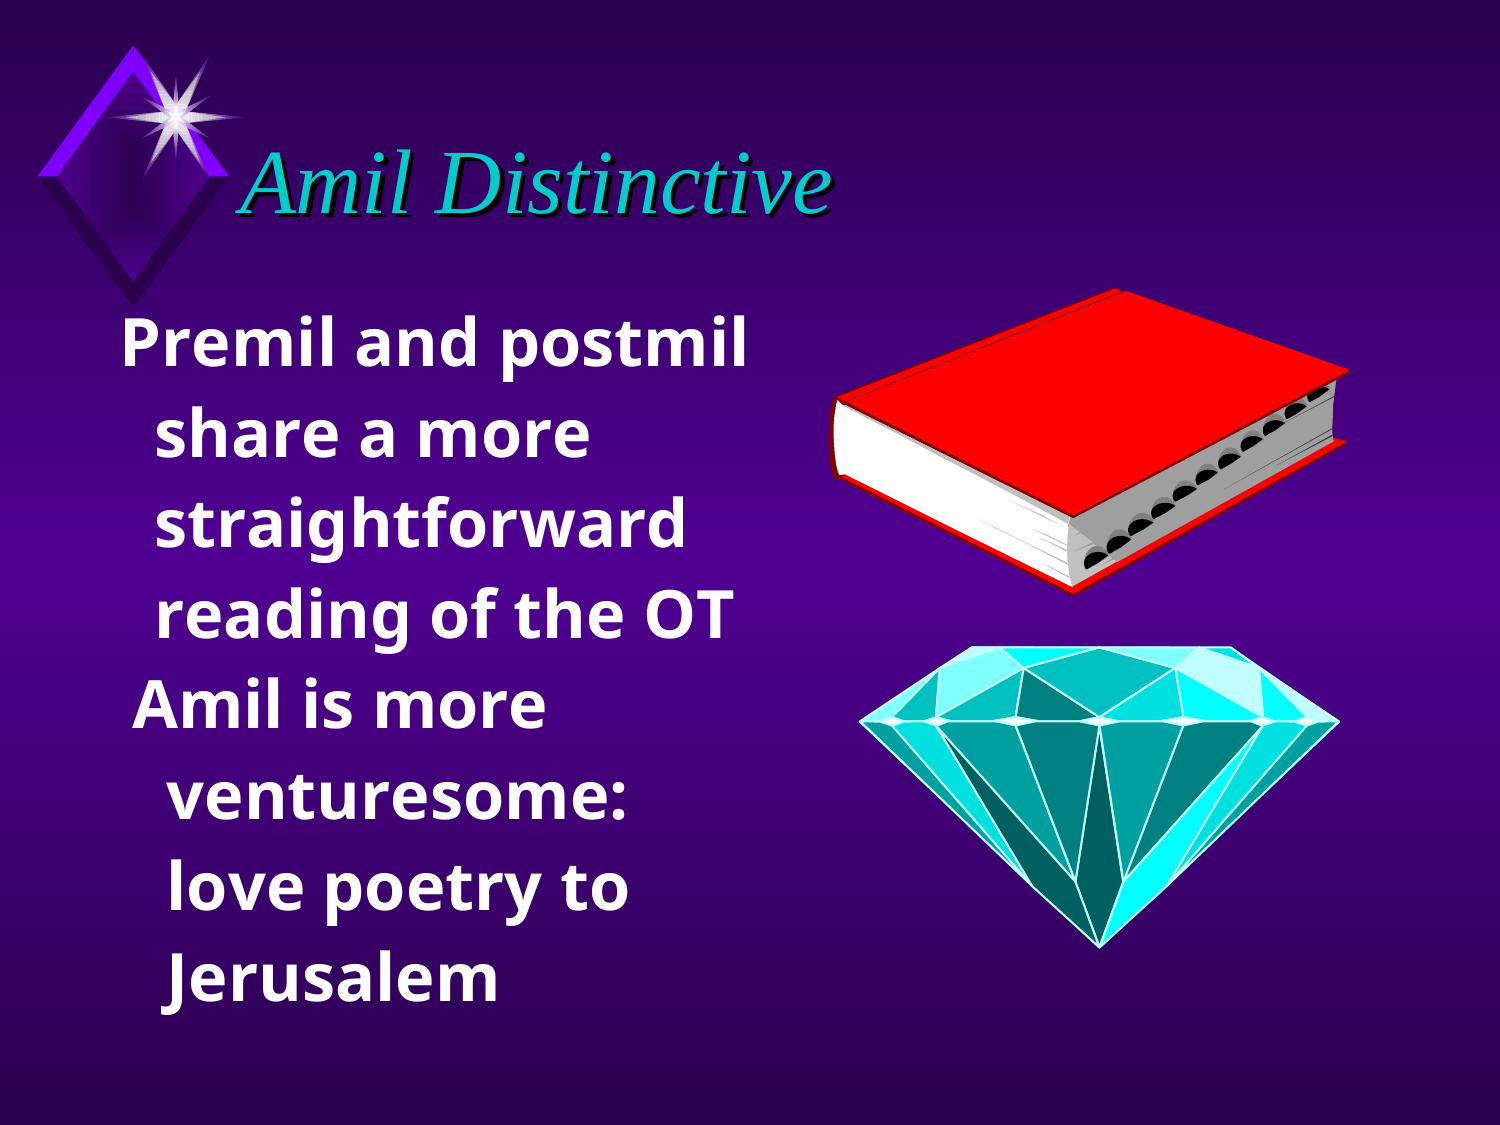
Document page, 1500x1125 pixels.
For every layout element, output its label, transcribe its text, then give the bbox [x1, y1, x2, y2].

text_box Amil is more venturesome: love poetry to Jerusalem [99, 649, 825, 1029]
text_box [925, 286, 1350, 598]
text_box Premil and postmil share a more straightforward reading of the OT [87, 287, 925, 666]
title Amil Distinctive [224, 78, 1388, 288]
text_box [860, 647, 1339, 948]
